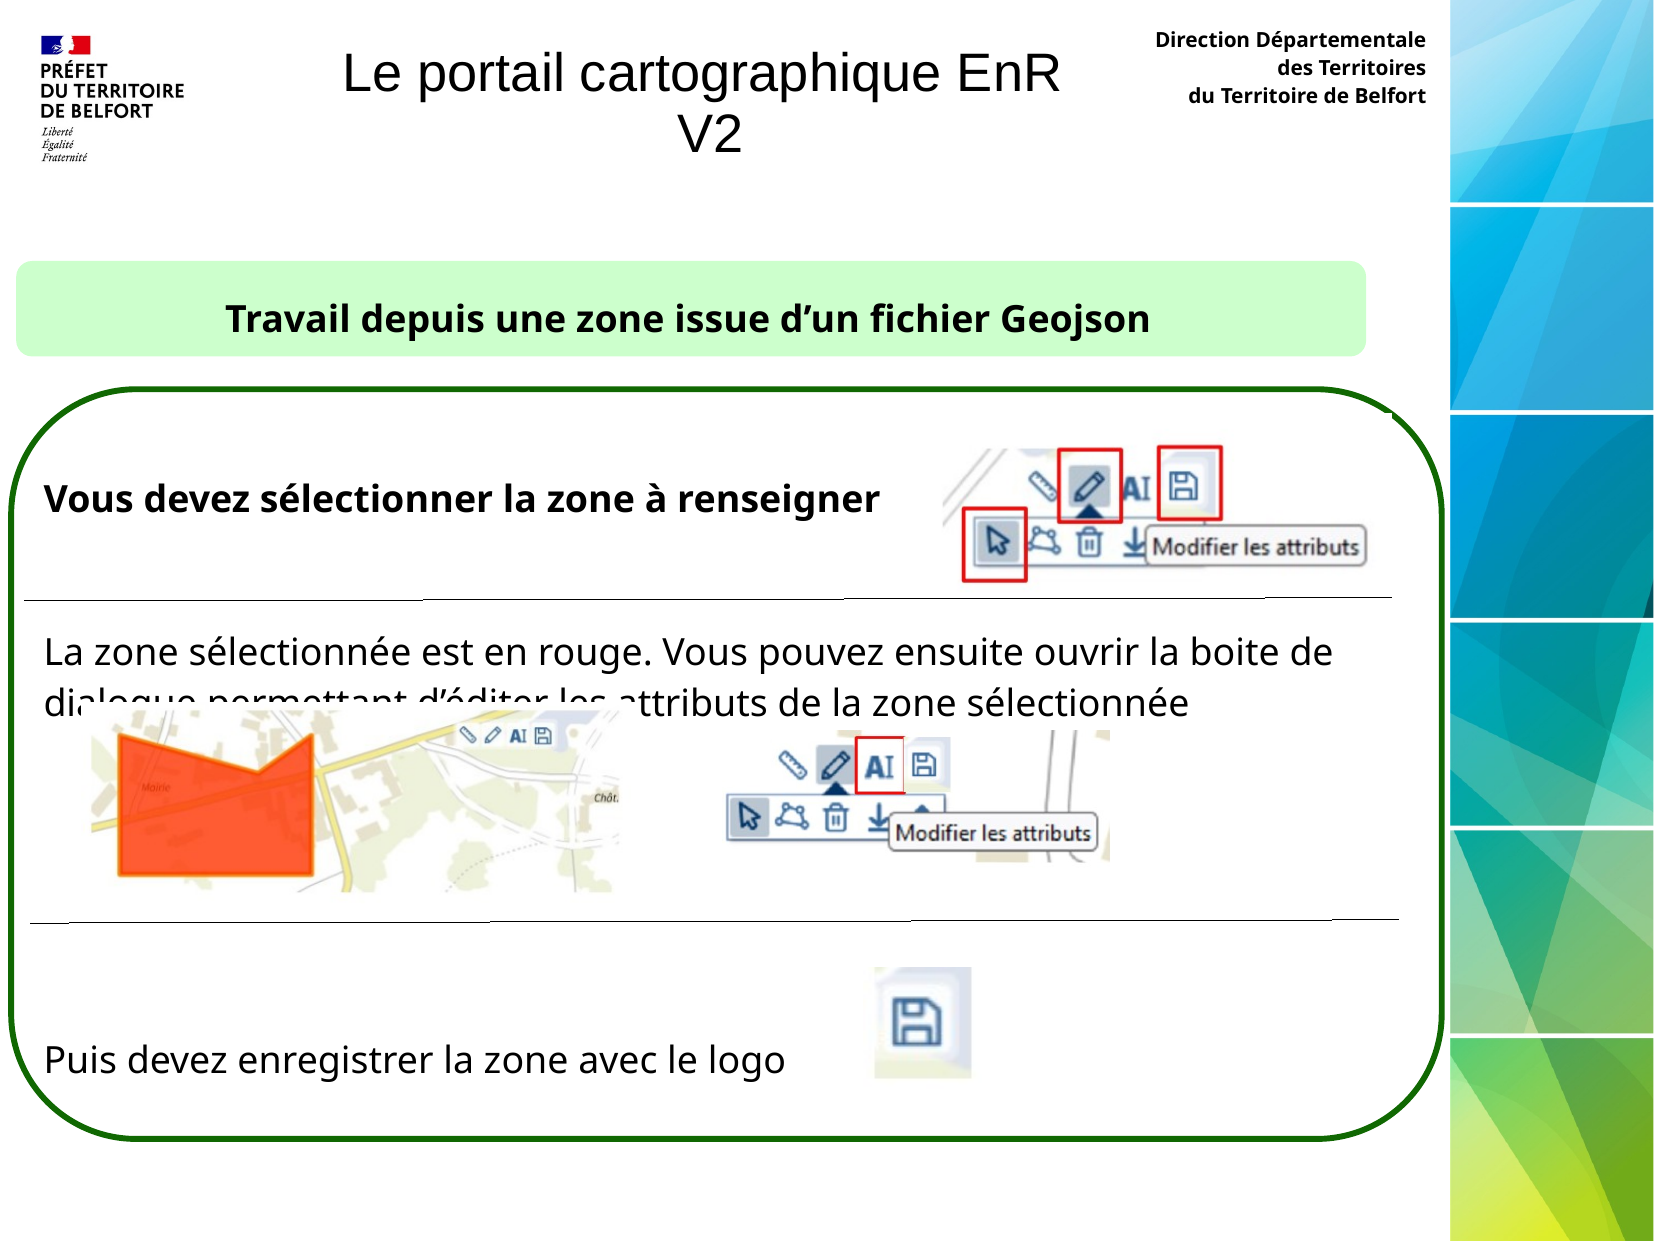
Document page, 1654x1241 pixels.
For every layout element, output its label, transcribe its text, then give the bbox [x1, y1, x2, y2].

picture [893, 413, 1392, 601]
title Le portail cartographique EnR V2 [59, 17, 1347, 189]
picture [1450, 454, 1654, 1241]
text_box Vous devez sélectionner la zone à renseigner La zone sélectionnée est en rouge. Vous pouvez ensuite ouvrir la boite de dialogue permettant d’éditer les attributs de la zone sélectionnée Puis devez enregistrer la zone avec le logo [28, 414, 1423, 1025]
picture [1450, 0, 1654, 415]
text_box [16, 260, 1367, 357]
picture [863, 967, 982, 1089]
text_box Travail depuis une zone issue d’un fichier Geojson [59, 268, 1318, 368]
picture [23, 17, 59, 179]
picture [722, 730, 1118, 870]
picture [81, 702, 639, 907]
